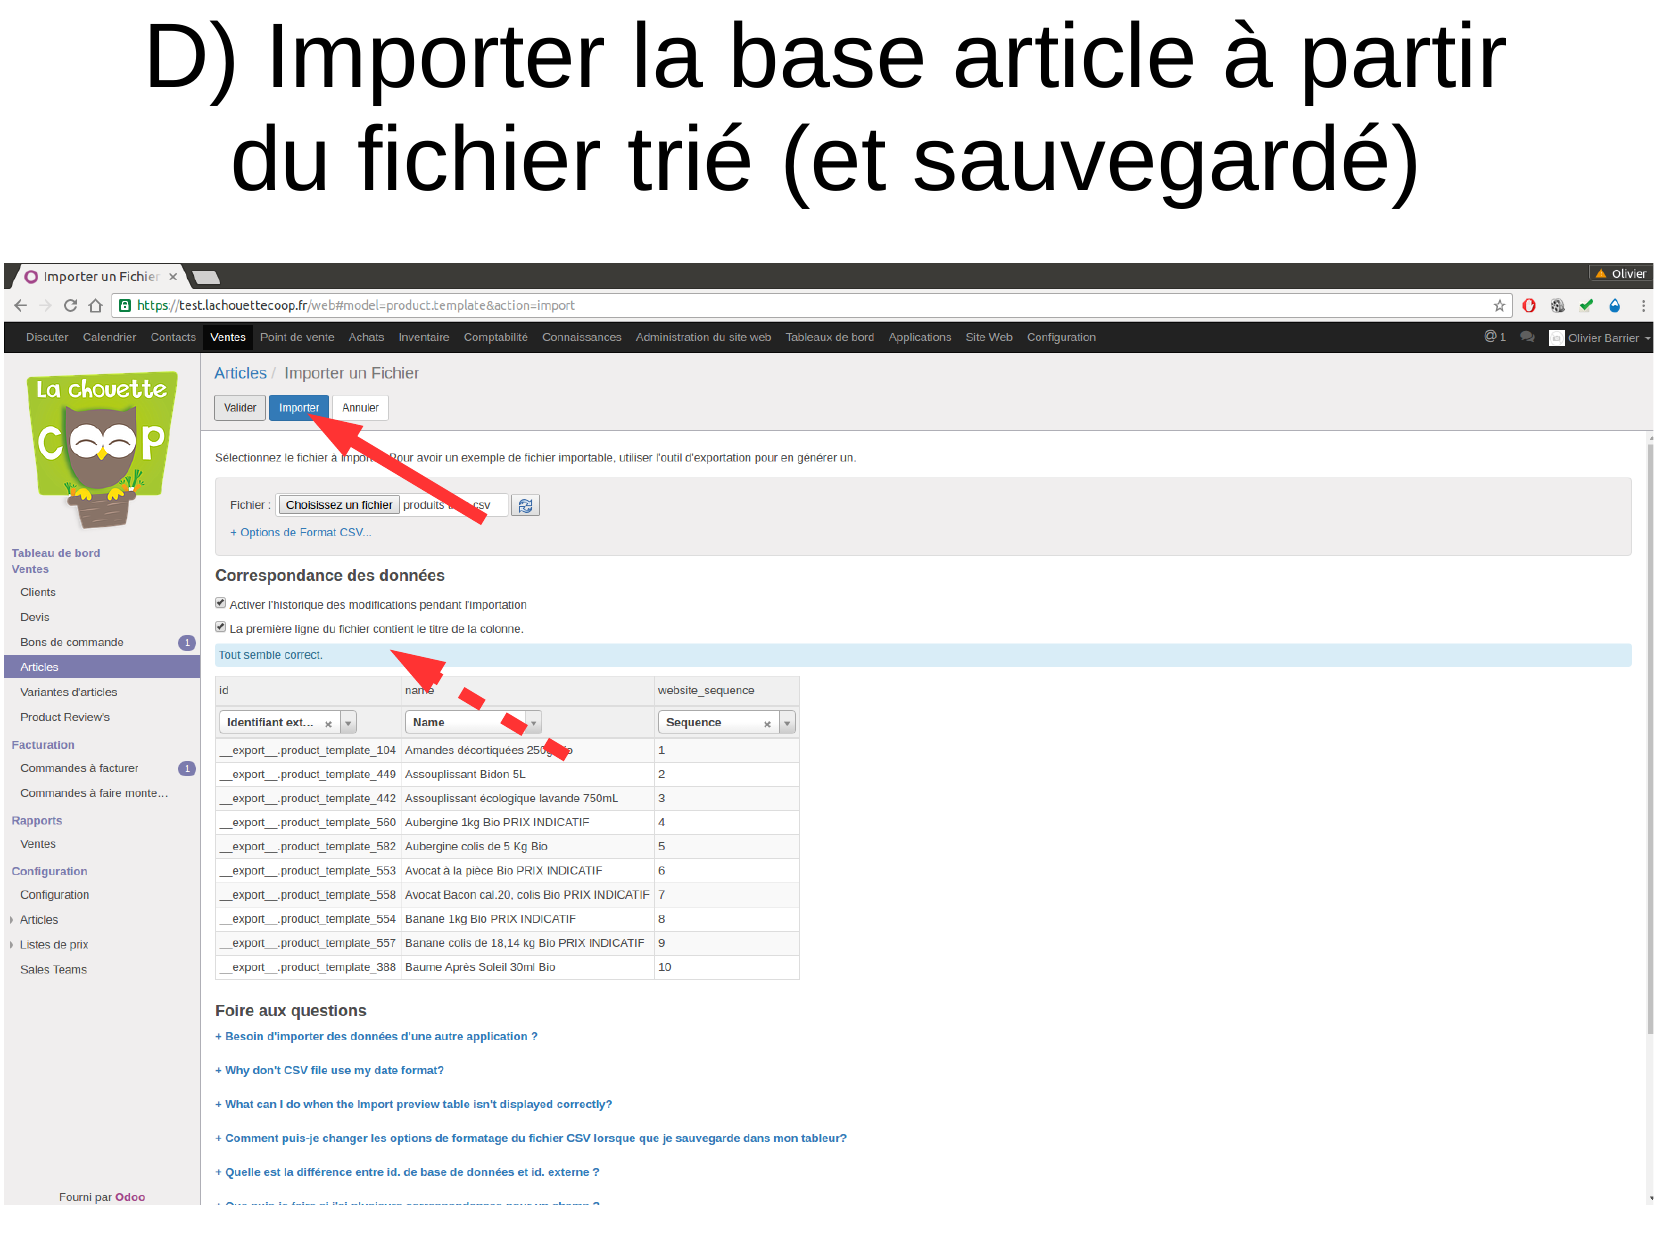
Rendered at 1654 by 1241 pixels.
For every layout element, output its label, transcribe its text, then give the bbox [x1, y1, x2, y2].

title D) Importer la base article à partir du fichier trié (et sauvegardé) [82, 4, 1571, 210]
picture [4, 263, 1654, 1205]
